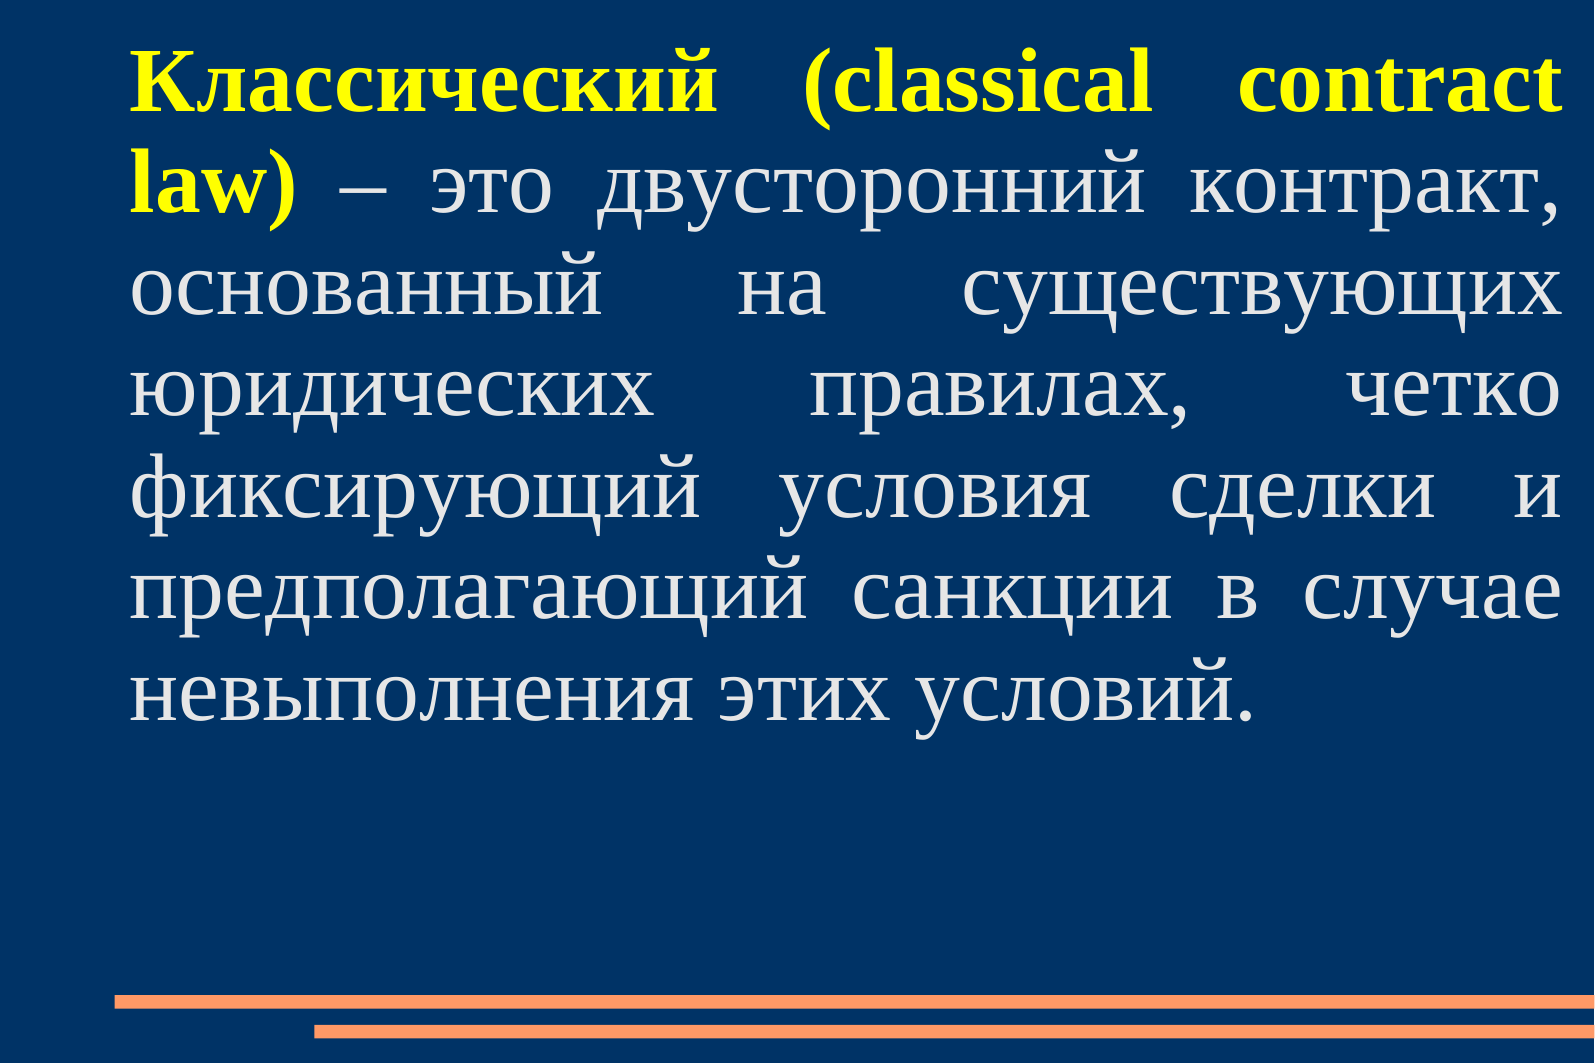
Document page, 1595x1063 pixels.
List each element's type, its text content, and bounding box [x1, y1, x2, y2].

list Классический (classical contract law) – это двусторонний контракт, основанный на существующих юридических правилах, четко фиксирующий условия сделки и предполагающий санкции в случае невыполнения этих условий. [59, 29, 1565, 975]
